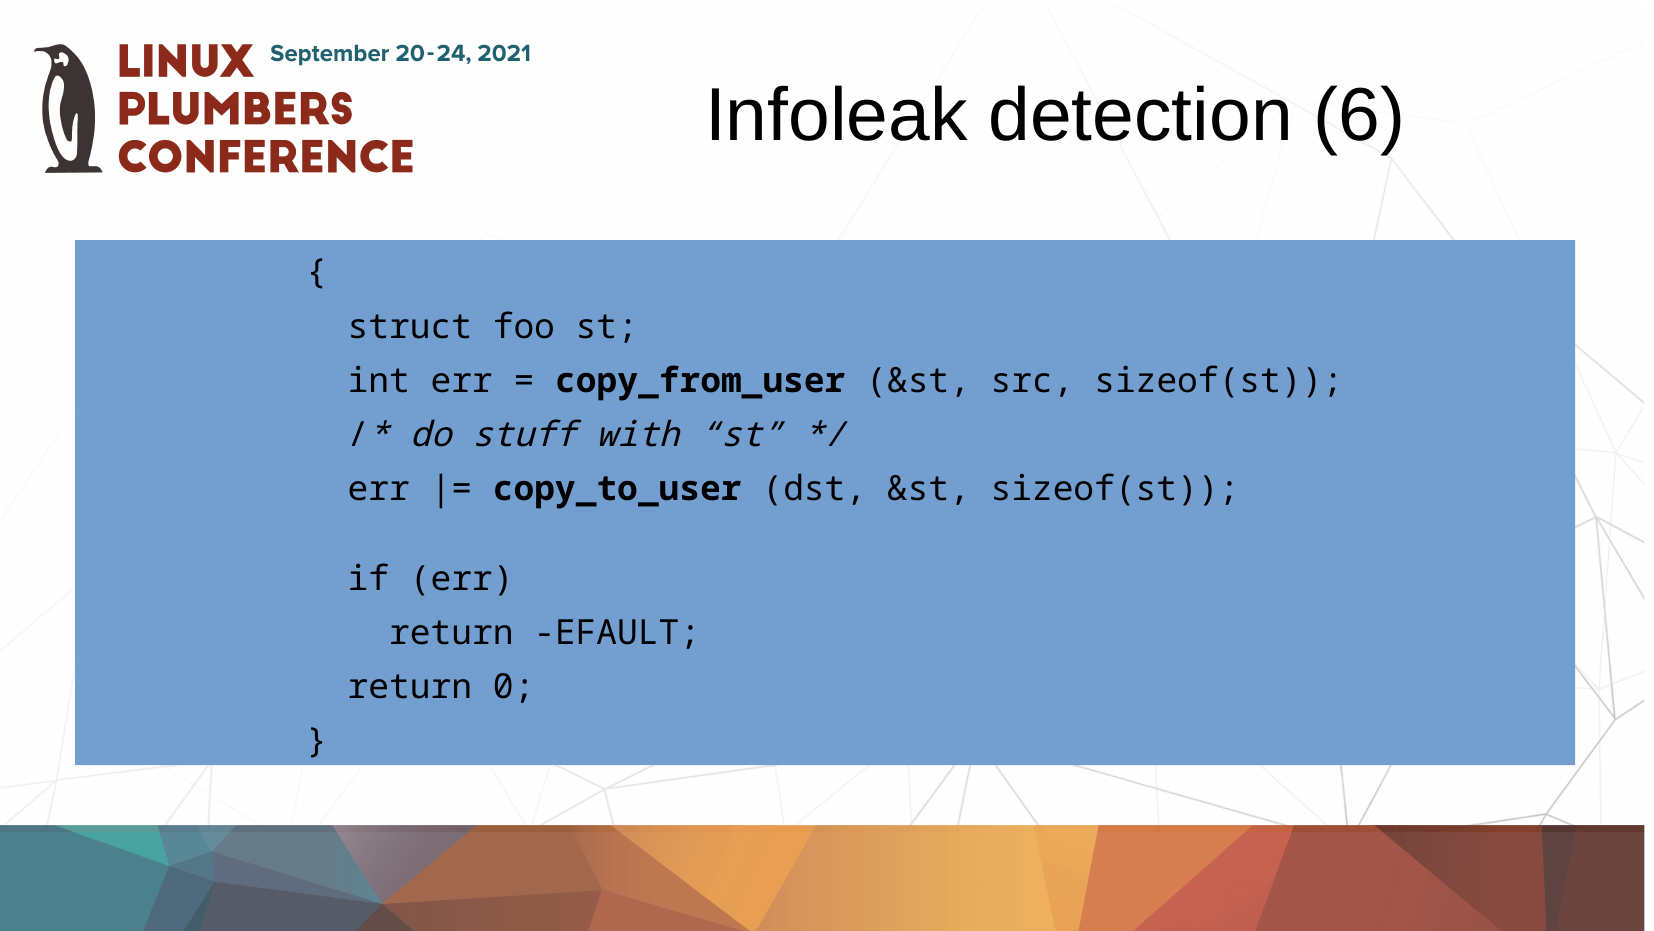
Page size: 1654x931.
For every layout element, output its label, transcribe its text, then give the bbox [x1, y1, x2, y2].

text_box { struct foo st; int err = copy_from_user (&st, src, sizeof(st)); /* do stuff with “st” */ err |= copy_to_user (dst, &st, sizeof(st)); if (err) return -EFAULT; return 0; } [75, 240, 1576, 766]
title Infoleak detection (6) [540, 37, 1571, 193]
picture [0, 1, 1645, 931]
